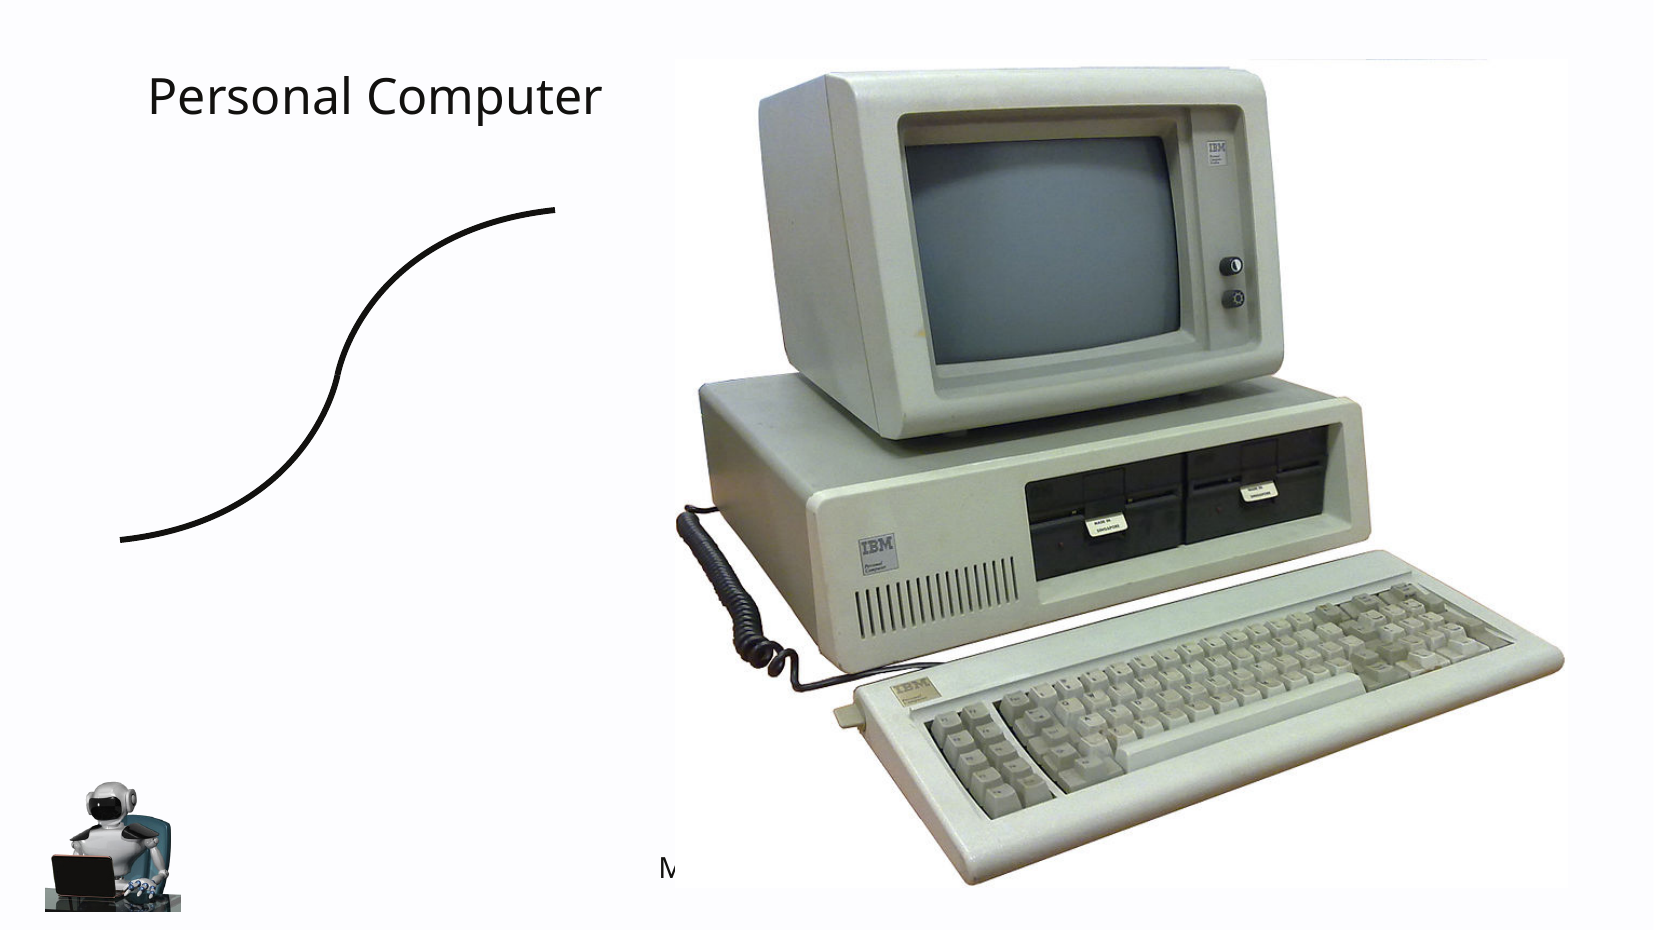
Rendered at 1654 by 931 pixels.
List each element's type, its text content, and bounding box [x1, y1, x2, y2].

list Personal Computer [82, 60, 675, 136]
picture [45, 777, 181, 912]
picture [675, 59, 1568, 888]
